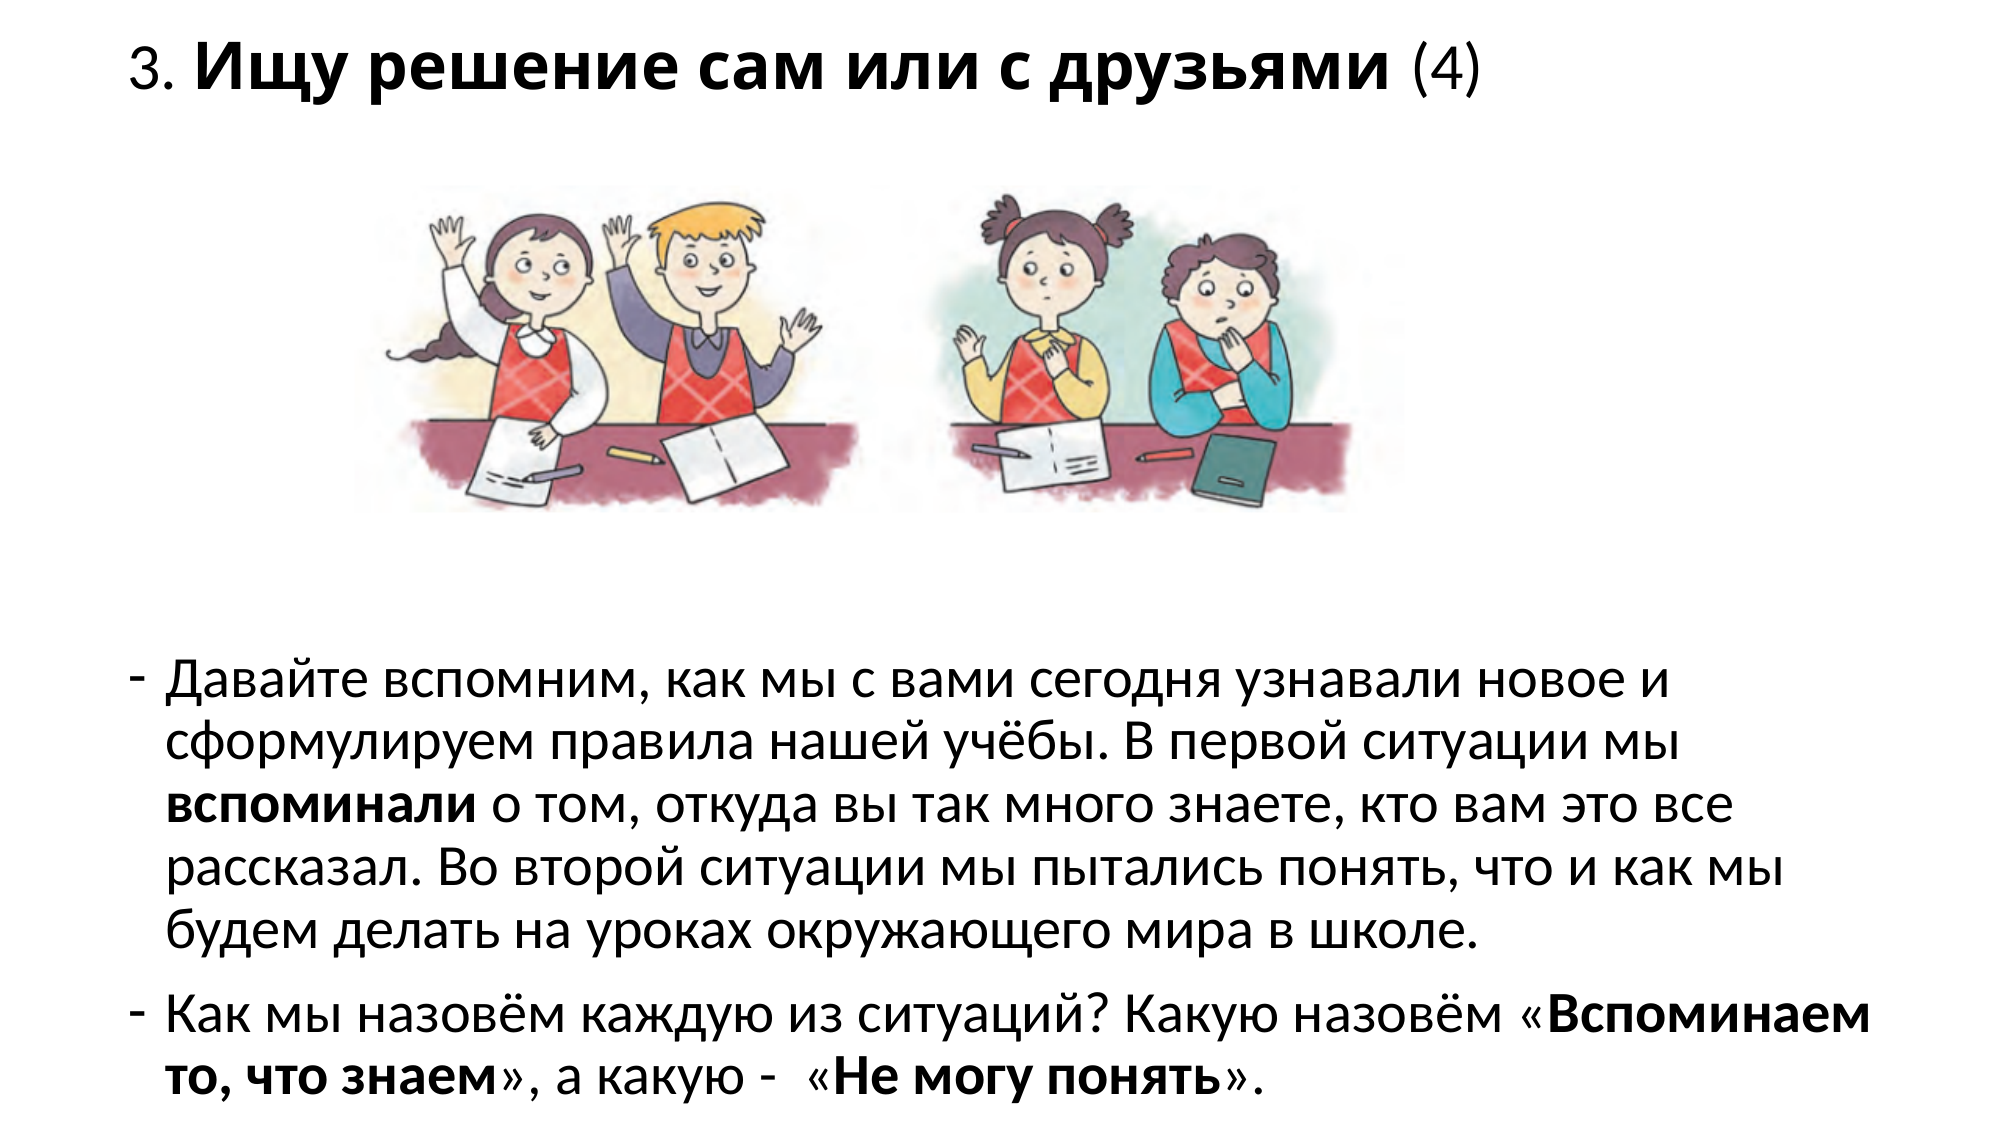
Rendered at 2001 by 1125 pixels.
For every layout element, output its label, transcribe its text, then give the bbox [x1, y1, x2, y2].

picture [313, 178, 1526, 533]
title 3. Ищу решение сам или с друзьями (4) [112, 25, 1838, 112]
list Давайте вспомним, как мы с вами сегодня узнавали новое и сформулируем правила нашей учёбы. В первой ситуации мы вспоминали о том, откуда вы так много знаете, кто вам это все рассказал. Во второй ситуации мы пытались понять, что и как мы будем делать на уроках окружающего мира в школе. Как мы назовём каждую из ситуаций? Какую назовём «Вспоминаем то, что знаем», а какую - «Не могу понять». [112, 639, 1934, 1125]
